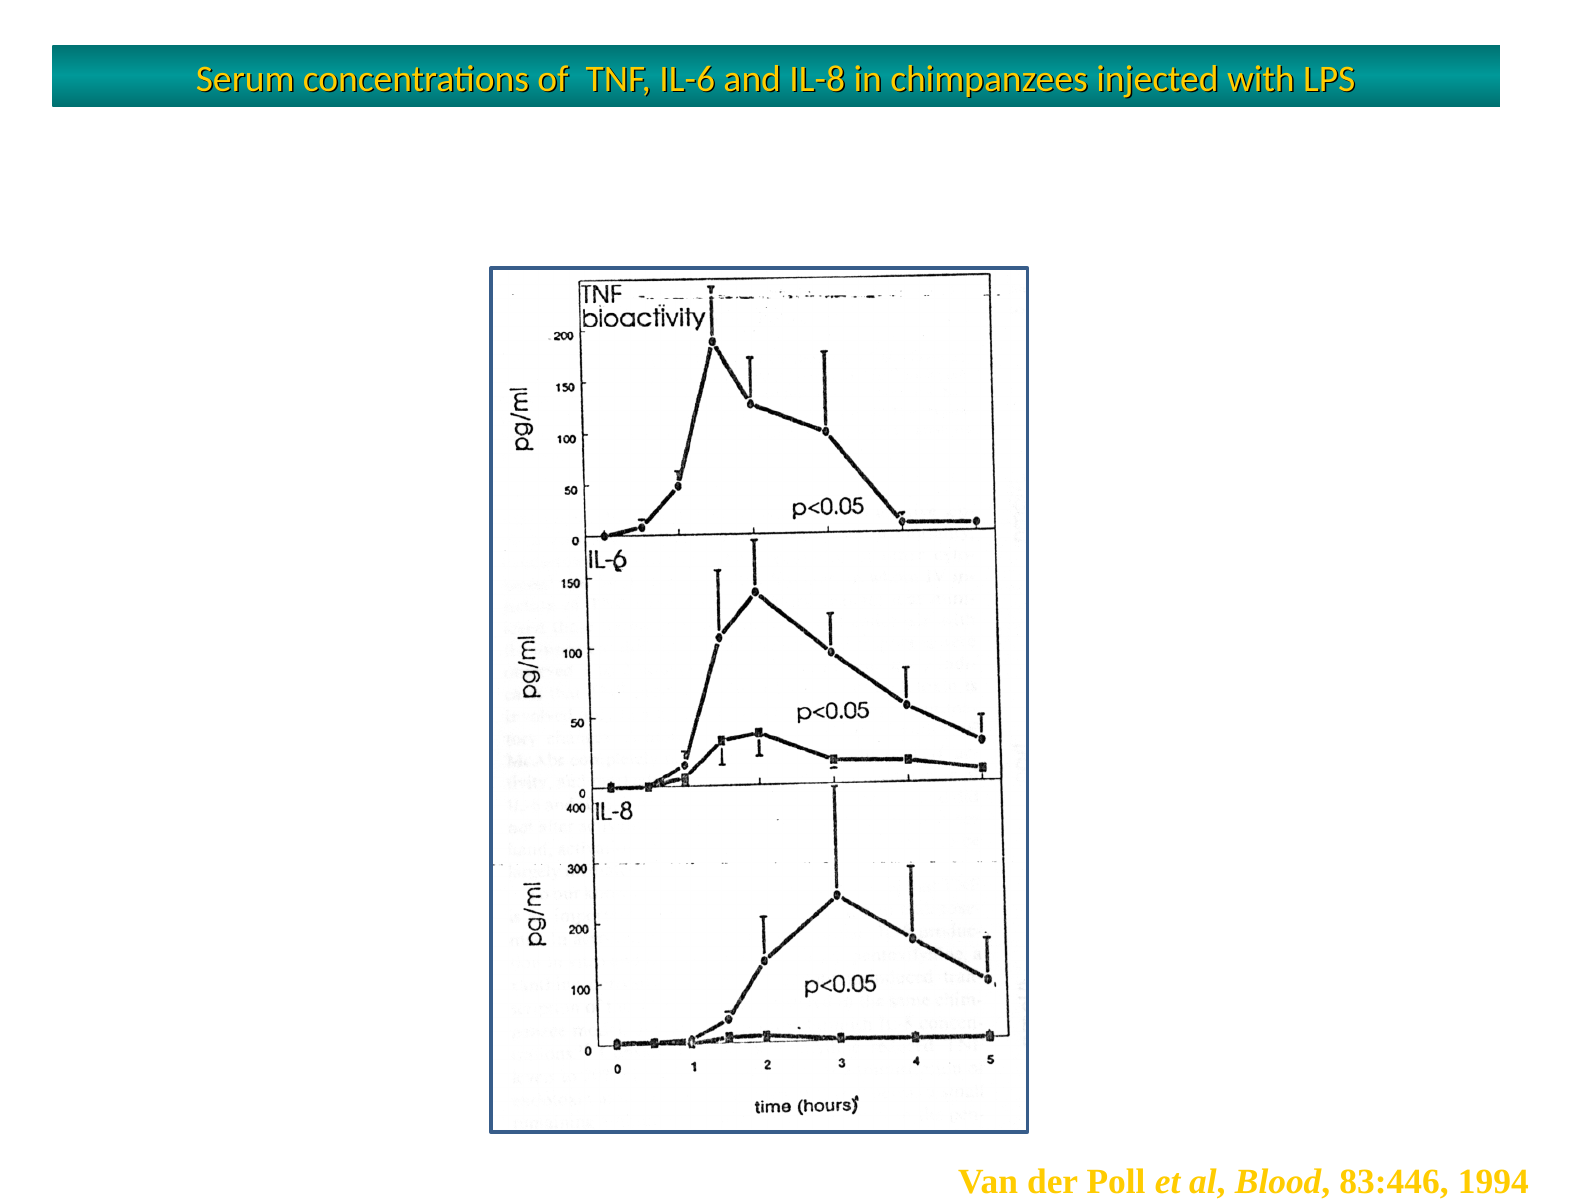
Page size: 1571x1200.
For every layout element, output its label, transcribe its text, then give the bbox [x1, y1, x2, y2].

text_box Serum concentrations of TNF, IL-6 and IL-8 in chimpanzees injected with LPS [52, 45, 1501, 107]
text_box Van der Poll et al, Blood, 83:446, 1994 [824, 1149, 1571, 1200]
chart [493, 270, 1026, 1130]
